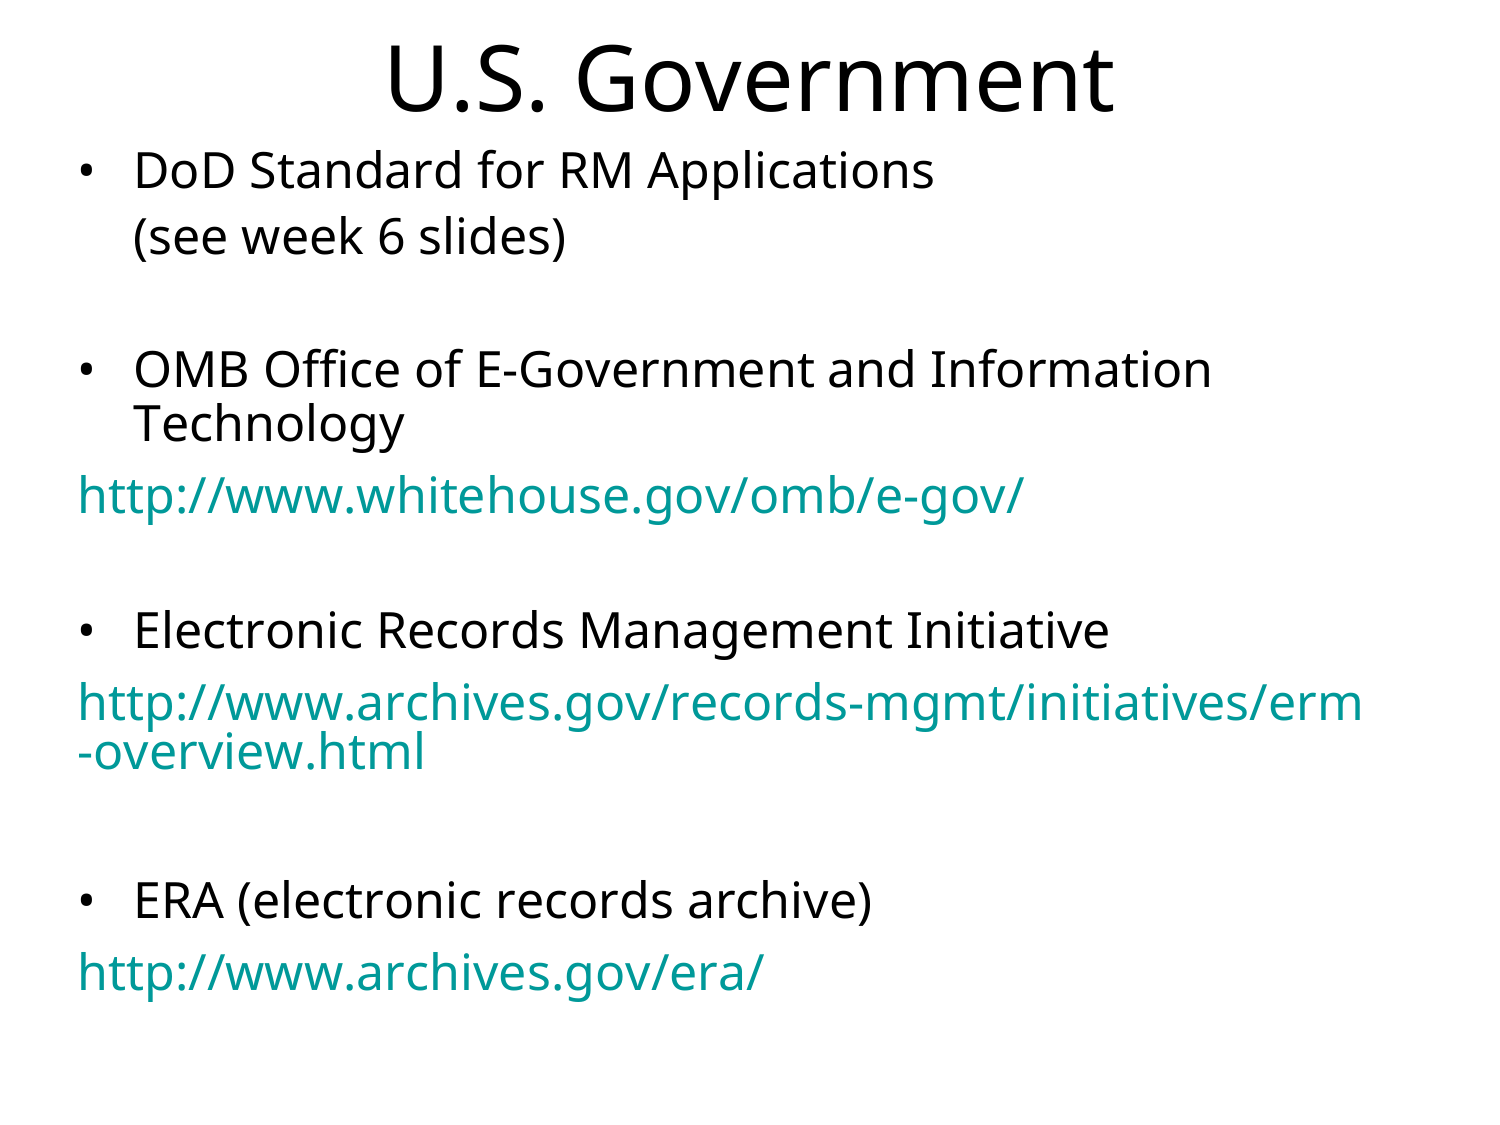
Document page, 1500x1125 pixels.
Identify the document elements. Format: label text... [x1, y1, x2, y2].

list DoD Standard for RM Applications (see week 6 slides) OMB Office of E-Government and Information Technology http://www.whitehouse.gov/omb/e-gov/ Electronic Records Management Initiative http://www.archives.gov/records-mgmt/initiatives/erm-overview.html ERA (electronic records archive) http://www.archives.gov/era/ [62, 137, 1388, 1000]
title U.S. Government [112, 0, 1388, 137]
